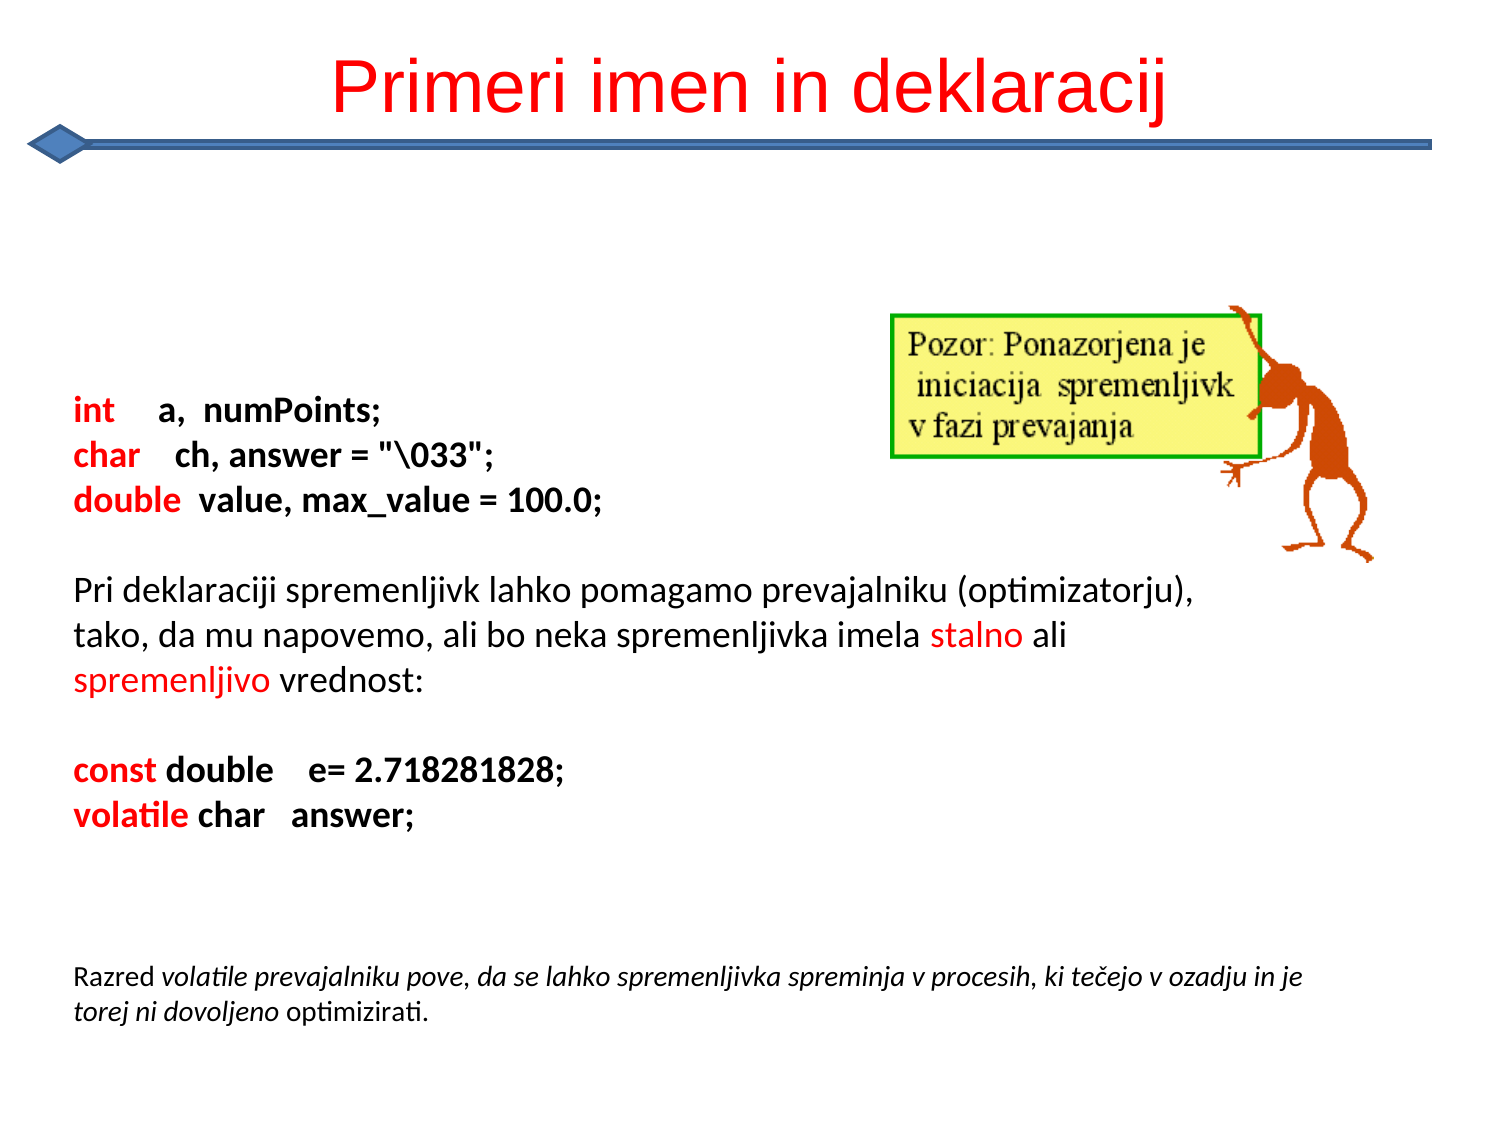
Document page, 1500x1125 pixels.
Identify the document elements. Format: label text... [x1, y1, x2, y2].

text_box Razred volatile prevajalniku pove, da se lahko spremenljivka spreminja v procesih, ki tečejo v ozadju in je torej ni dovoljeno optimizirati. [58, 949, 1360, 1035]
text_box int a, numPoints; char ch, answer = "\033"; double value, max_value = 100.0; Pri deklaraciji spremenljivk lahko pomagamo prevajalniku (optimizatorju), tako, da mu napovemo, ali bo neka spremenljivka imela stalno ali spremenljivo vrednost: const double e= 2.718281828; volatile char answer; [58, 377, 1266, 933]
title Primeri imen in deklaracij [75, 23, 1426, 141]
picture [890, 304, 1374, 563]
